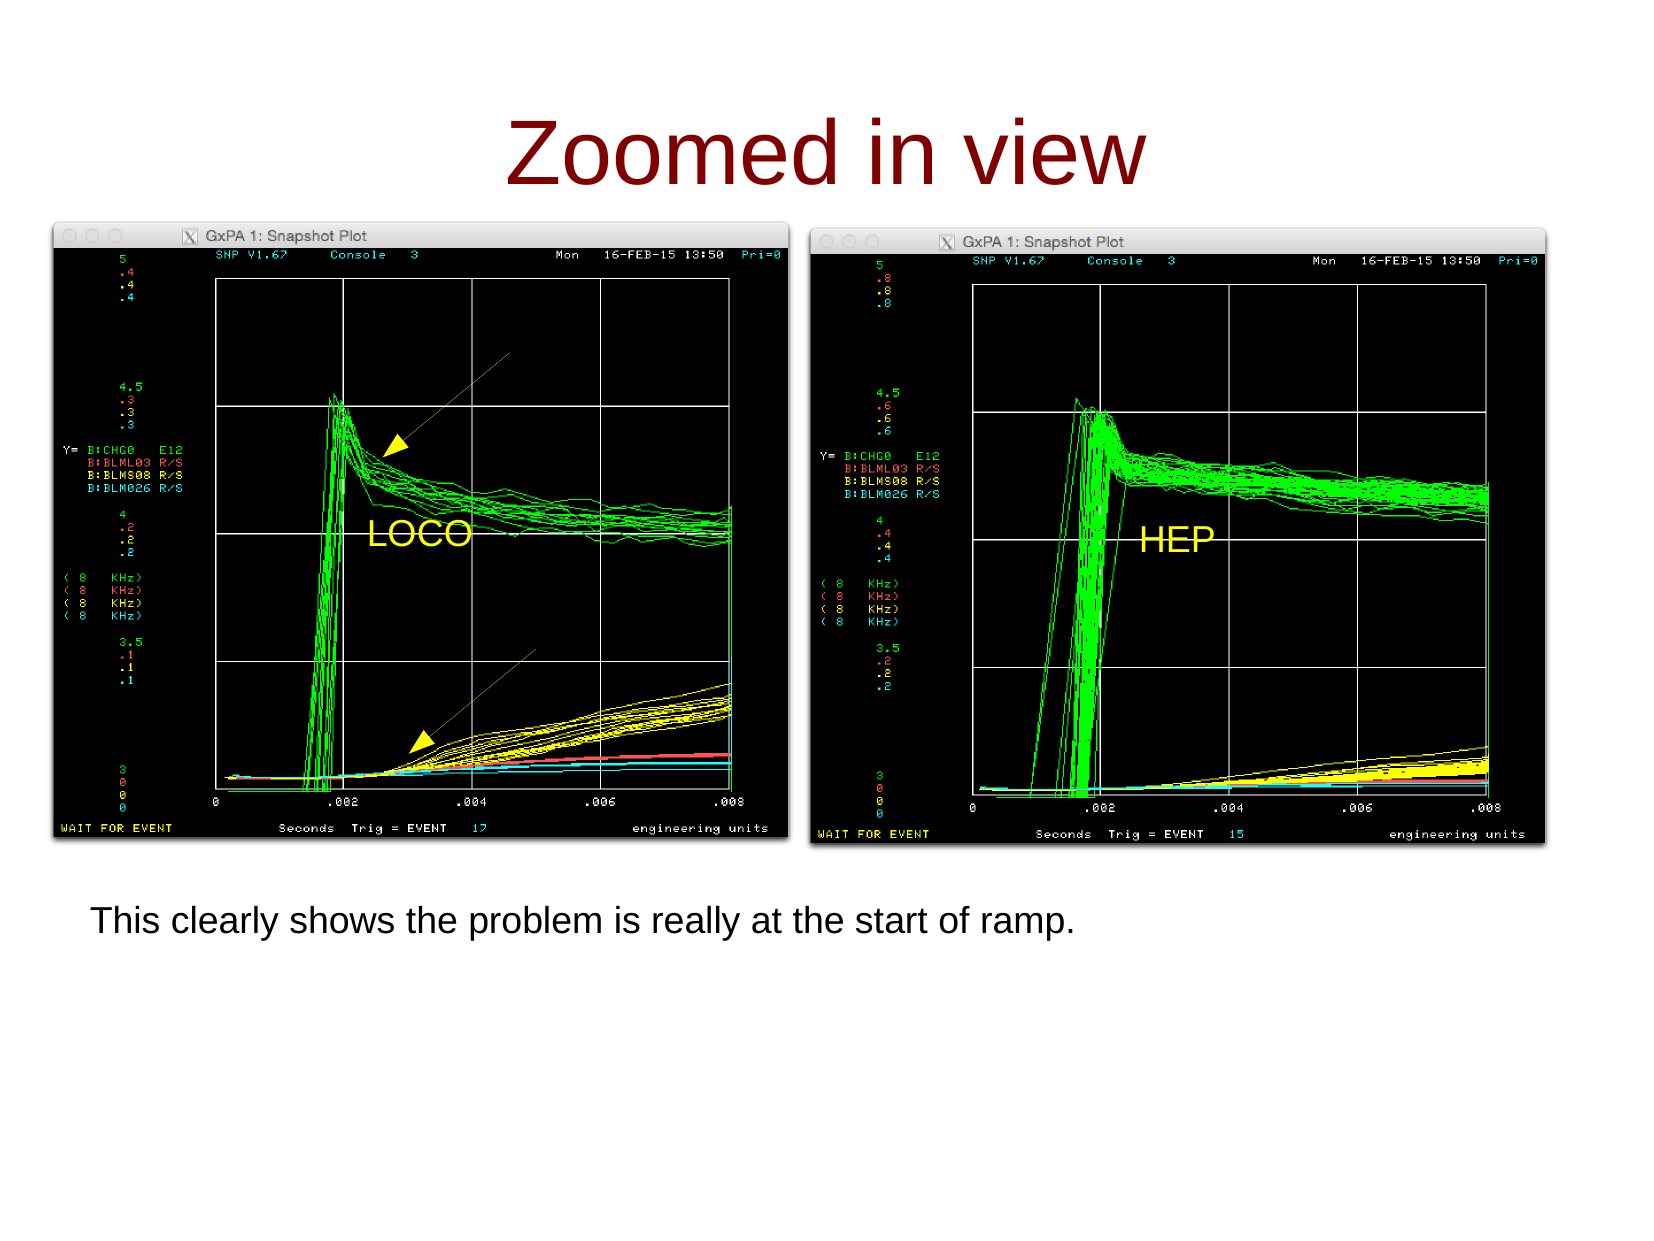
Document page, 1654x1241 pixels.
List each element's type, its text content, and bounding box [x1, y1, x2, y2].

picture [802, 224, 1553, 854]
text_box This clearly shows the problem is really at the start of ramp. [75, 892, 1531, 949]
picture [45, 218, 796, 848]
title Zoomed in view [82, 49, 1571, 257]
